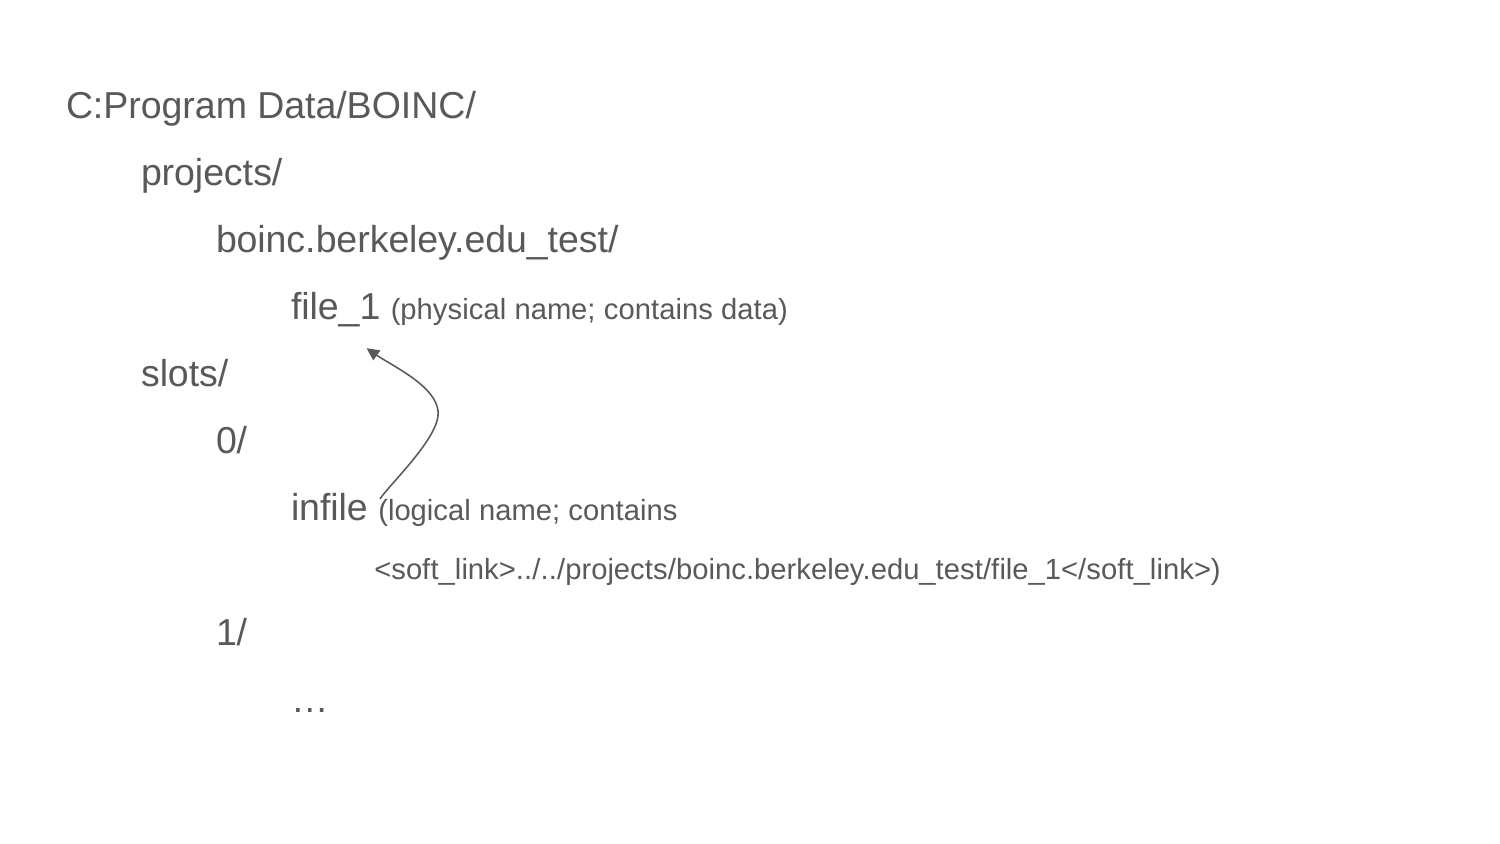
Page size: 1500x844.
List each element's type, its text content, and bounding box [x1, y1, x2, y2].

list C:Program Data/BOINC/ projects/ boinc.berkeley.edu_test/ file_1 (physical name; contains data) slots/ 0/ infile (logical name; contains <soft_link>../../projects/boinc.berkeley.edu_test/file_1</soft_link>) 1/ … [51, 69, 1449, 800]
